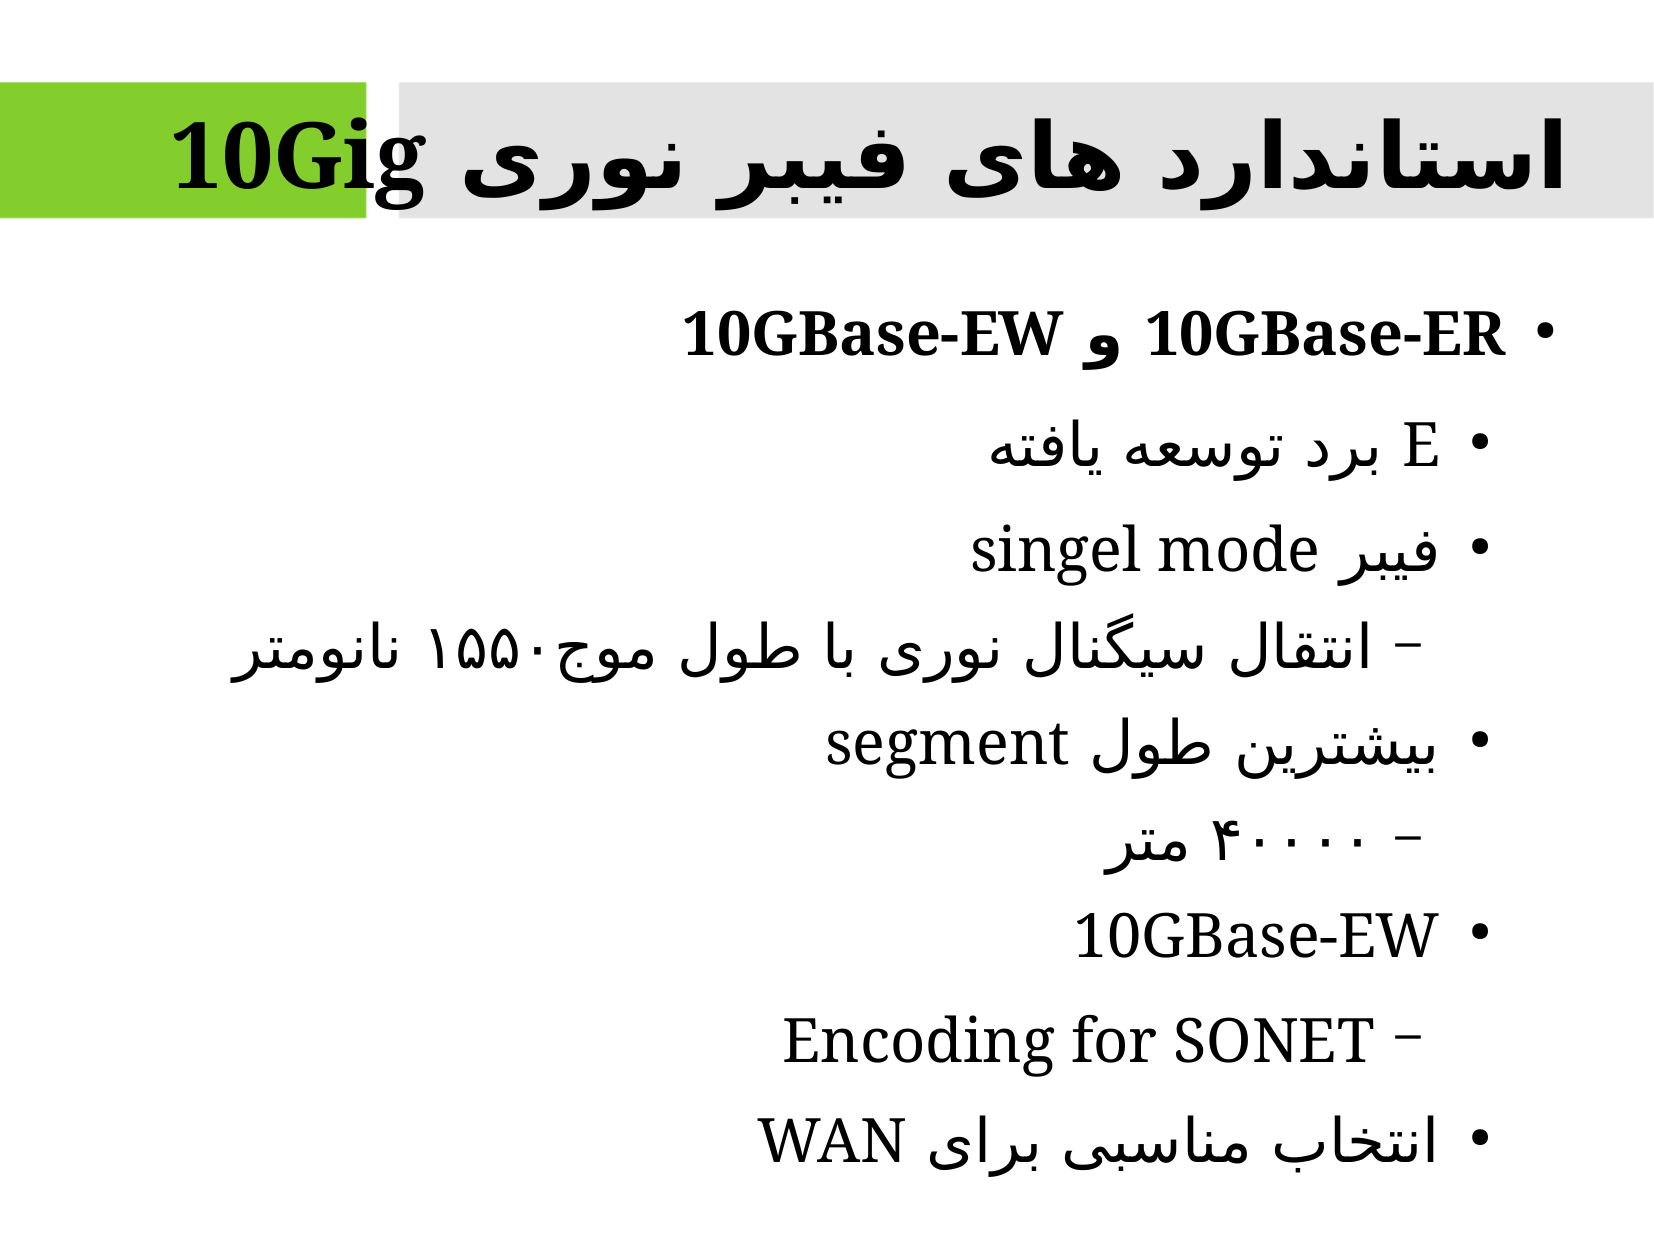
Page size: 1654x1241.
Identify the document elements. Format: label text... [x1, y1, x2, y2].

picture [0, 0, 1654, 1241]
title استاندارد های فیبر نوری 10Gig [82, 49, 1571, 257]
list 10GBase-ER و 10GBase-EW E برد توسعه یافته فیبر singel mode انتقال سیگنال نوری با طول موج۱۵۵۰ نانومتر بیشترین طول segment ۴۰۰۰۰ متر 10GBase-EW Encoding for SONET انتخاب مناسبی برای WAN [82, 290, 1571, 1182]
